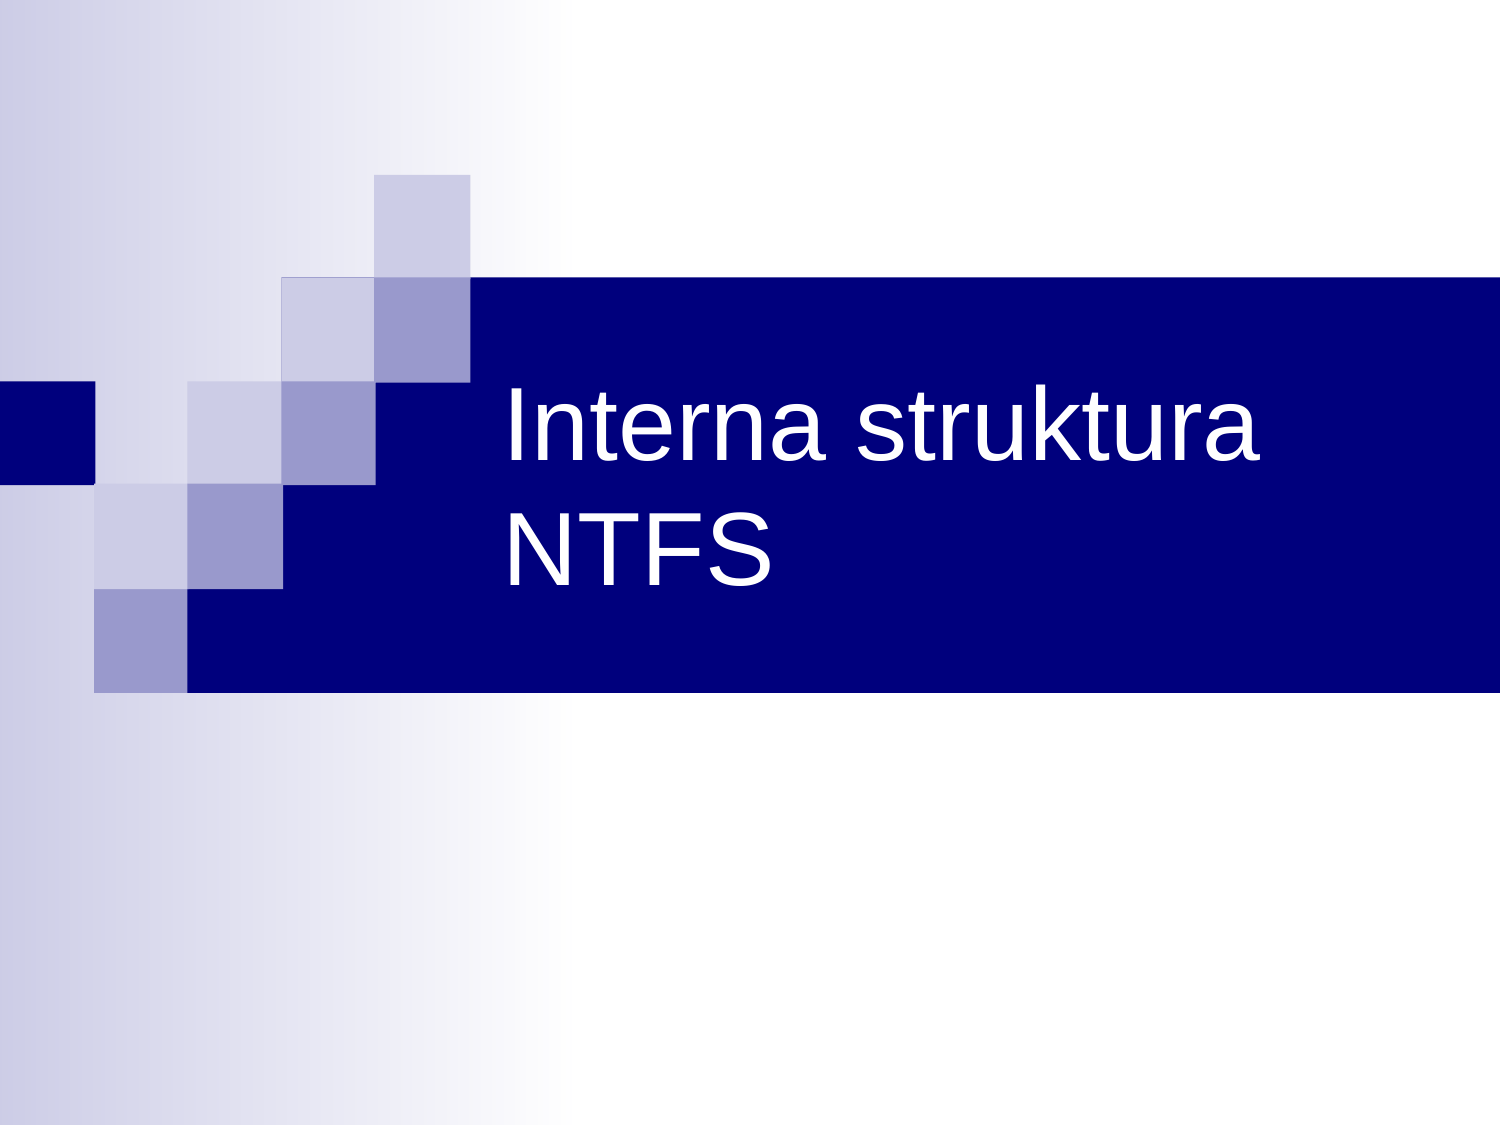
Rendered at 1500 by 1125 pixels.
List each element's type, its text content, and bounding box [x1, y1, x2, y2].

title Interna struktura NTFS [487, 299, 1475, 663]
